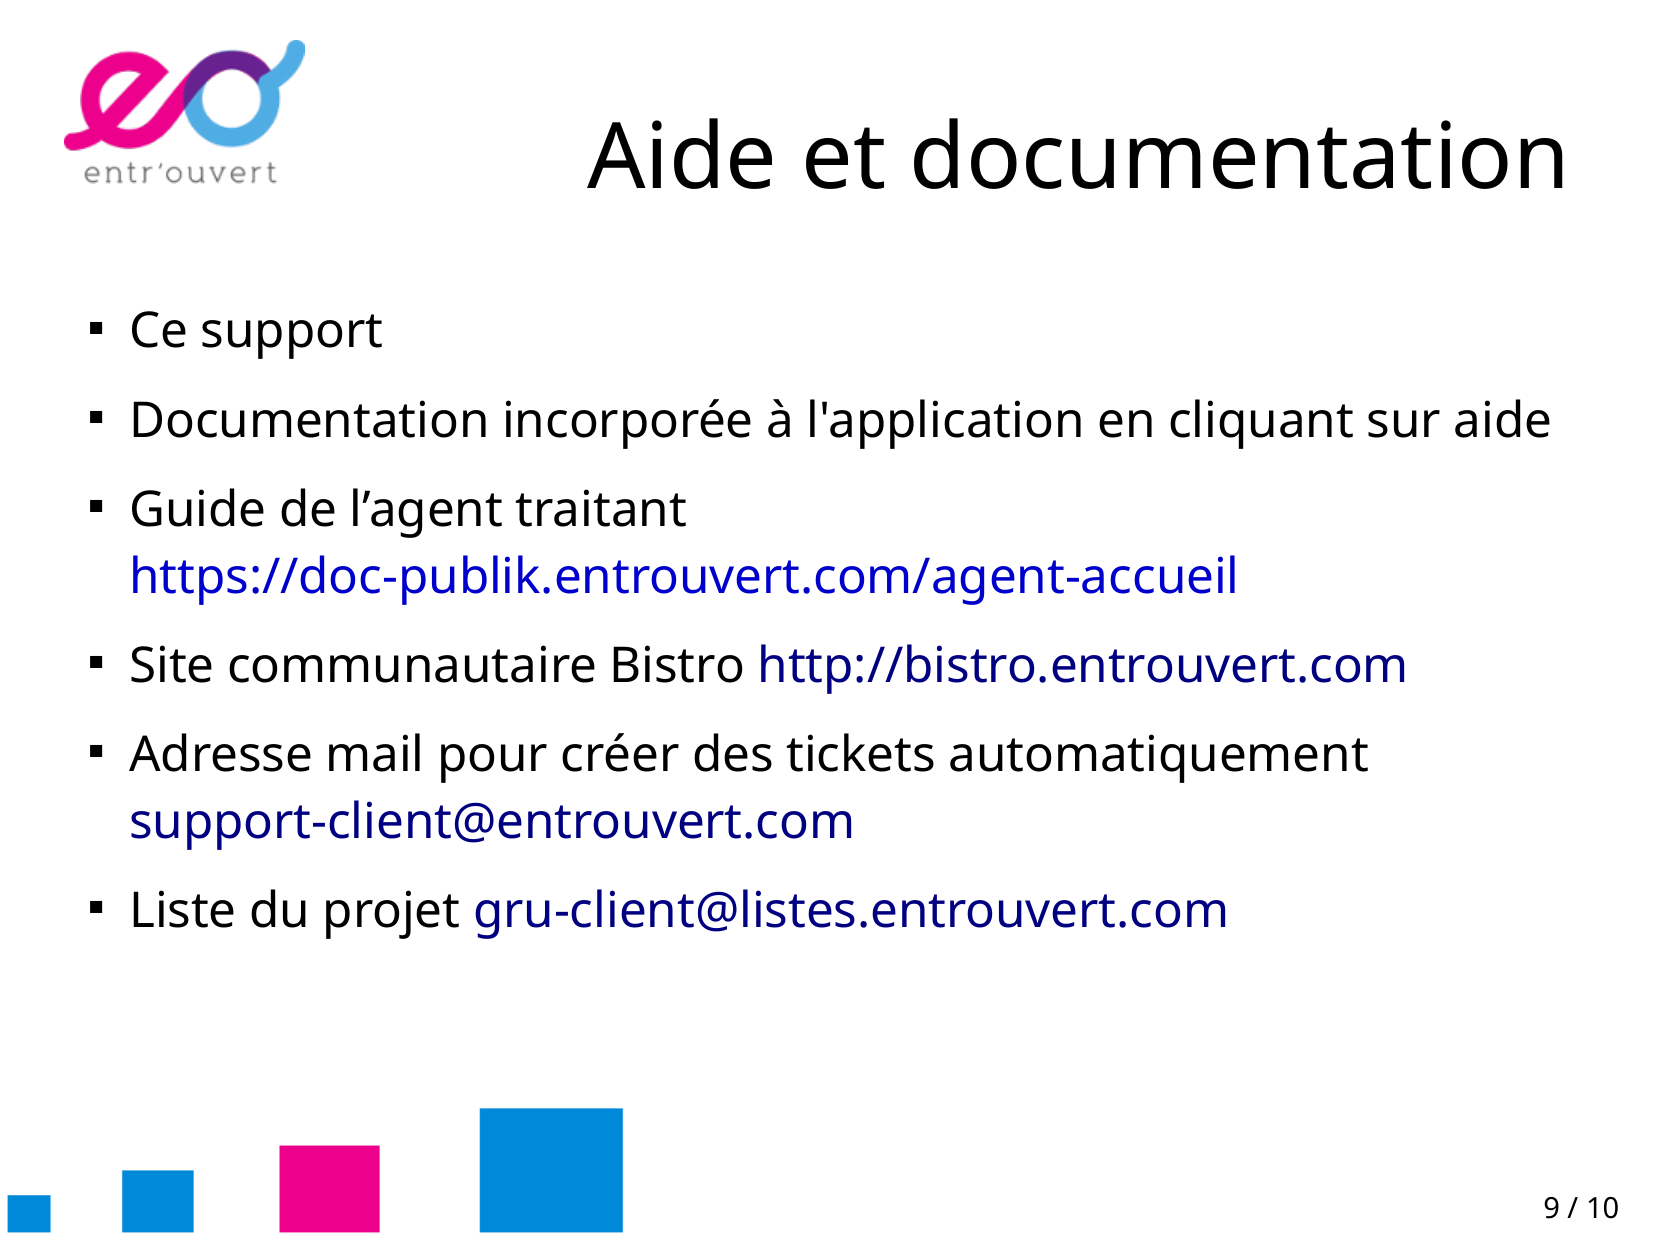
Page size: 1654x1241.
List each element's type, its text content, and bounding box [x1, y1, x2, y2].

title Aide et documentation [354, 49, 1571, 257]
picture [64, 40, 305, 184]
chart [810, 682, 957, 744]
picture [5, 1106, 626, 1235]
list Ce support Documentation incorporée à l'application en cliquant sur aide Guide de l’agent traitant https://doc‑publik.entrouvert.com/agent-accueil Site communautaire Bistro http://bistro.entrouvert.com Adresse mail pour créer des tickets automatiquement support-client@entrouvert.com Liste du projet gru-client@listes.entrouvert.com [76, 295, 1565, 1015]
